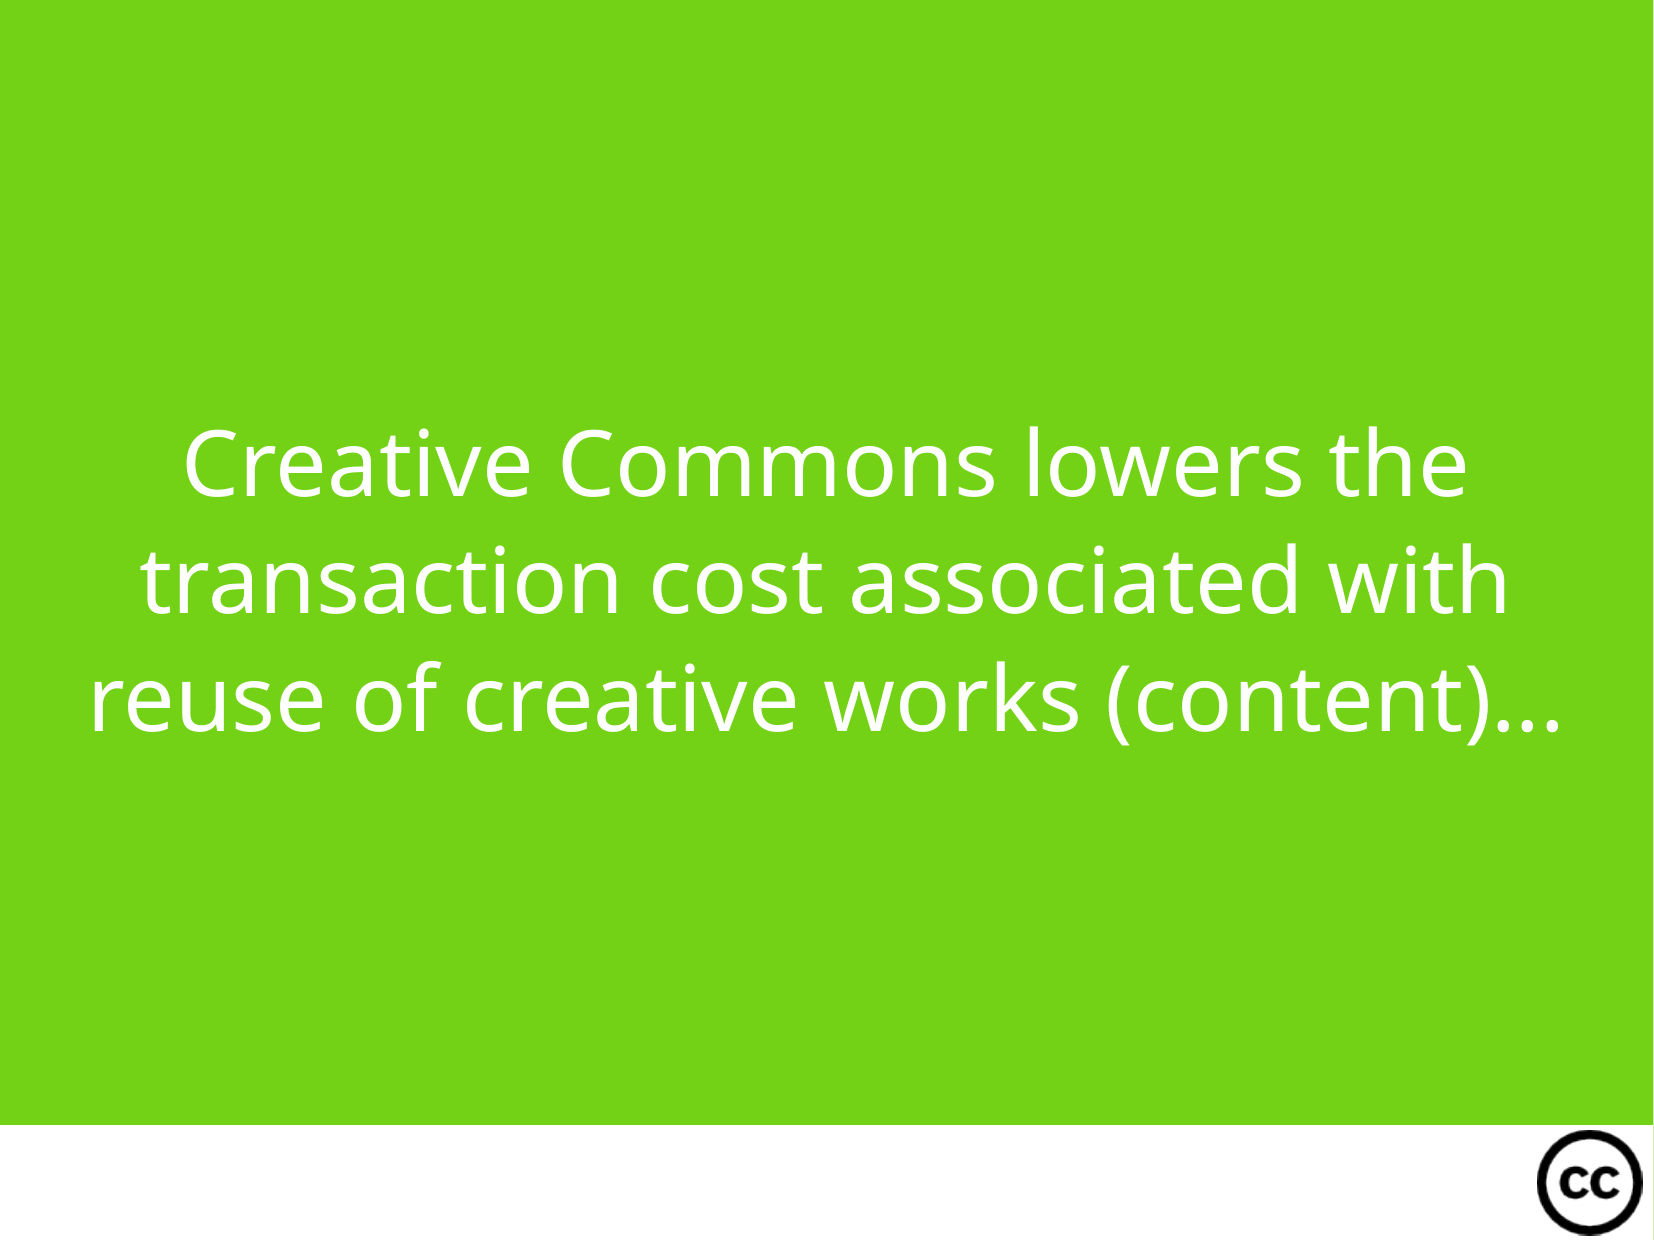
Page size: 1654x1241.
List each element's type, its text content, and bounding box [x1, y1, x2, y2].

title Creative Commons lowers the transaction cost associated with reuse of creative works (content)... [82, 424, 1571, 733]
picture [1537, 1130, 1643, 1236]
